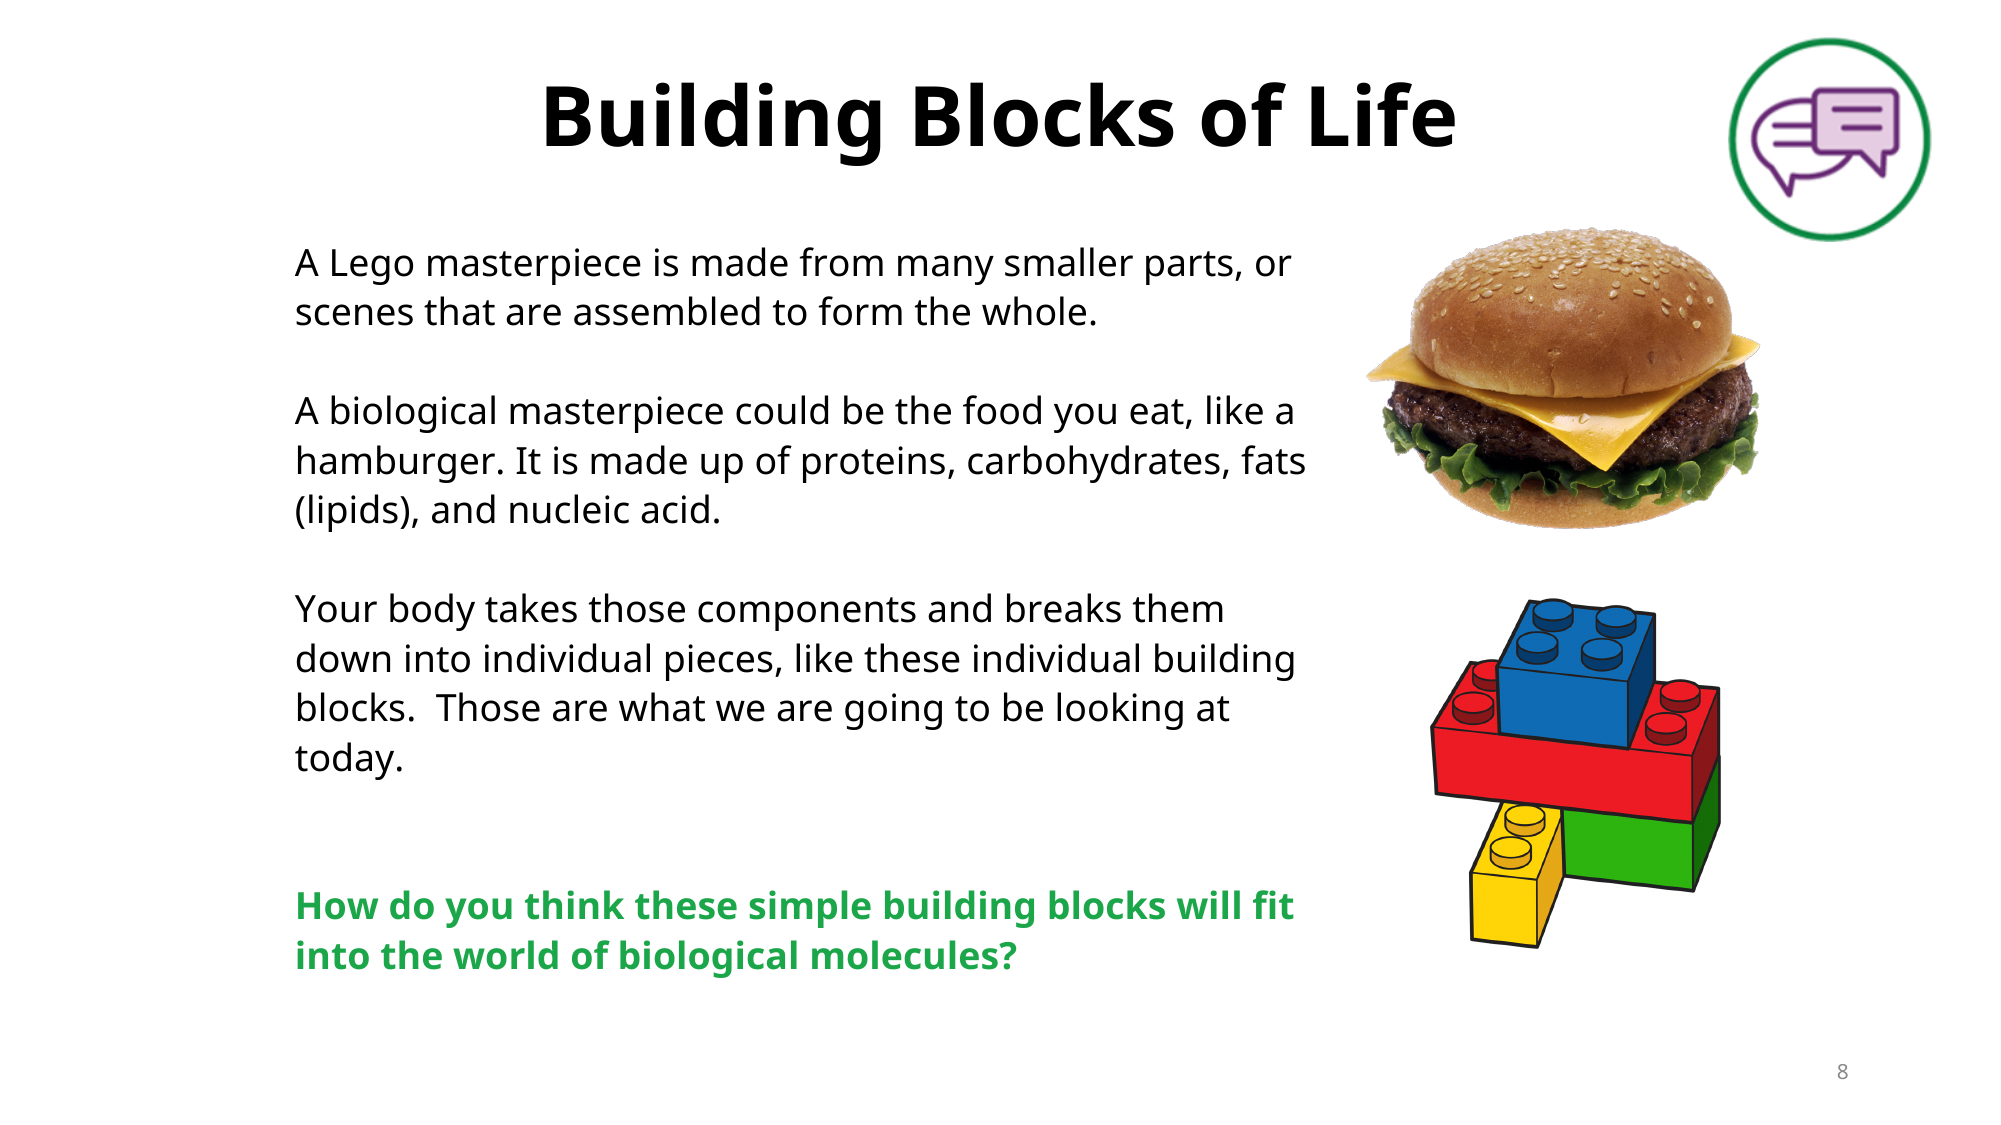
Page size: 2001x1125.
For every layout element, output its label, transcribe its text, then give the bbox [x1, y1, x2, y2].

picture [1430, 598, 1721, 950]
text_box [155, 41, 1998, 143]
text_box 8 [1821, 1042, 1929, 1103]
picture [1329, 215, 1822, 544]
text_box A Lego masterpiece is made from many smaller parts, or scenes that are assembled to form the whole. A biological masterpiece could be the food you eat, like a hamburger. It is made up of proteins, carbohydrates, fats (lipids), and nucleic acid. Your body takes those components and breaks them down into individual pieces, like these individual building blocks. Those are what we are going to be looking at today. How do you think these simple building blocks will fit into the world of biological molecules? [279, 226, 1439, 938]
text_box Building Blocks of Life [300, 44, 1699, 181]
